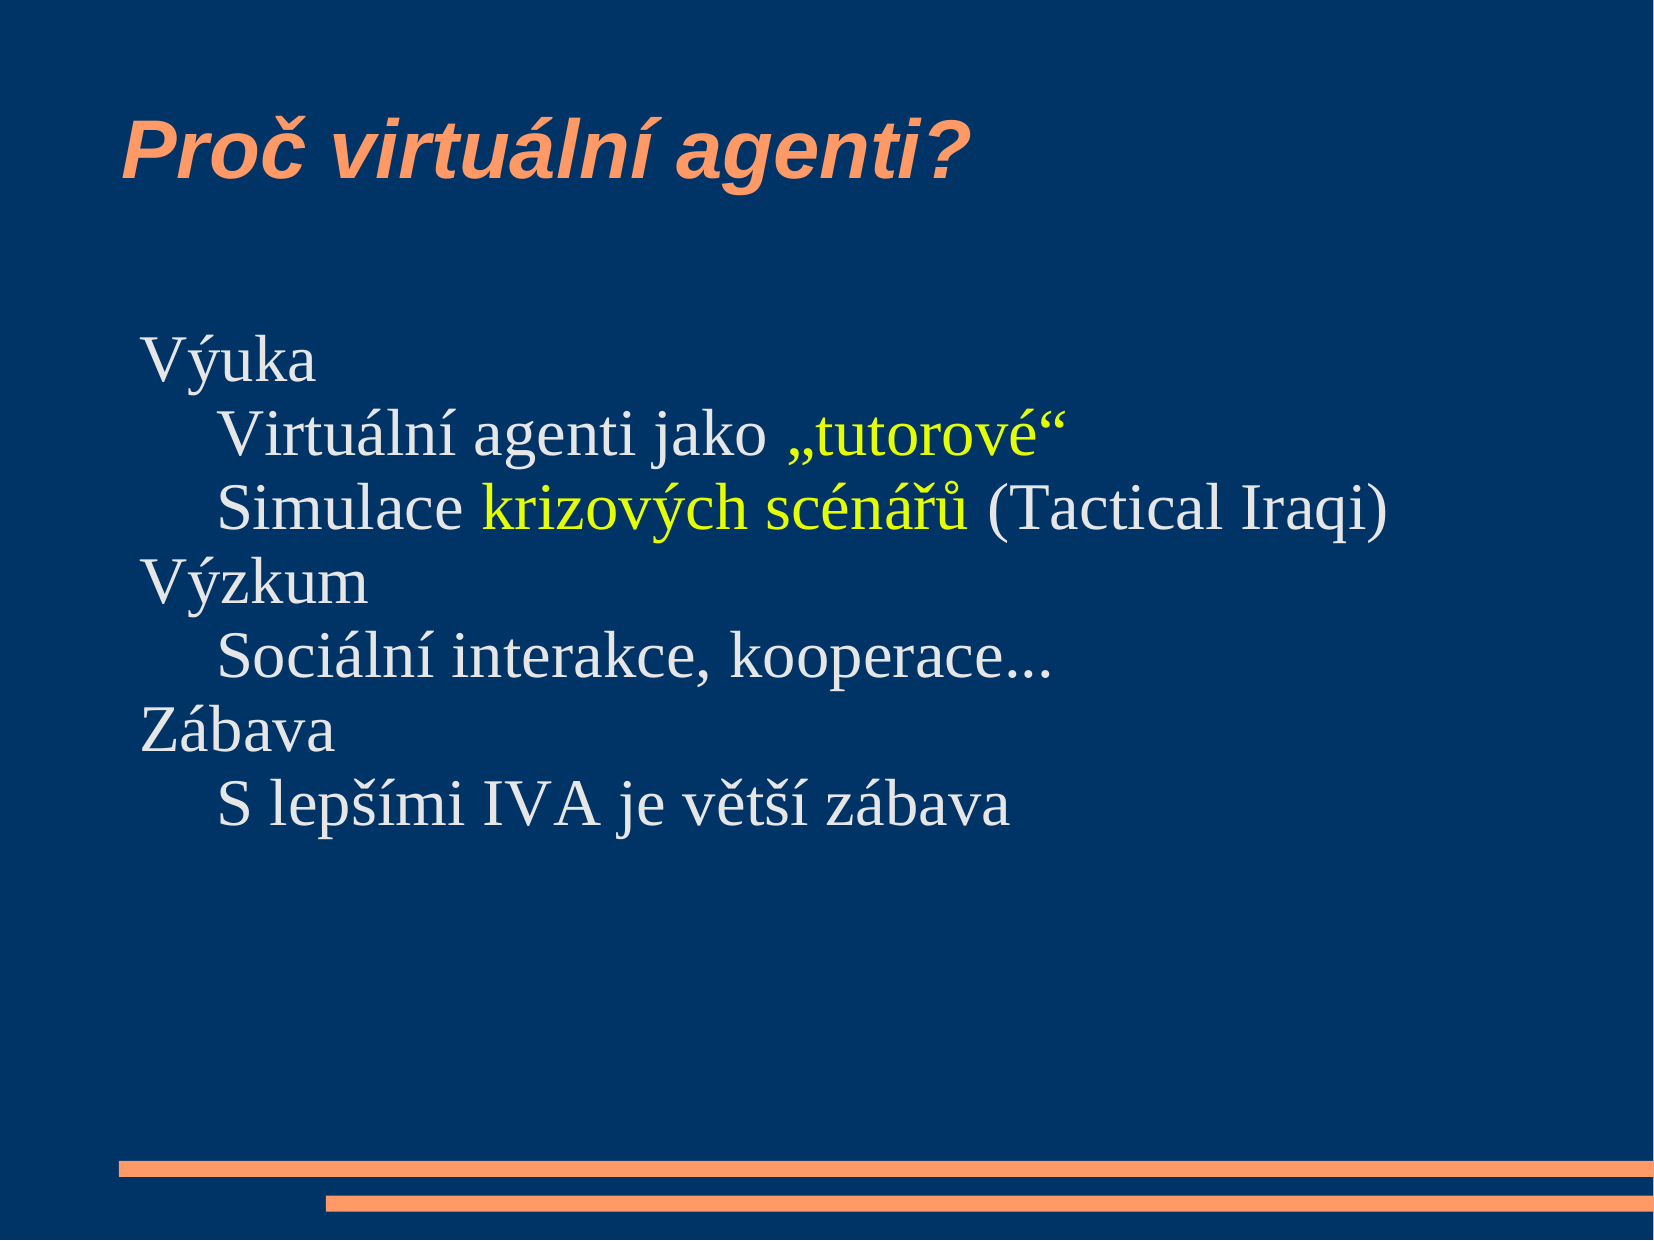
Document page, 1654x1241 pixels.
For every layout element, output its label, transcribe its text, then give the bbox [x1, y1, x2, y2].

title Proč virtuální agenti? [121, 46, 1534, 254]
list Výuka Virtuální agenti jako „tutorové“ Simulace krizových scénářů (Tactical Iraqi) Výzkum Sociální interakce, kooperace... Zábava S lepšími IVA je větší zábava [121, 322, 1561, 1133]
